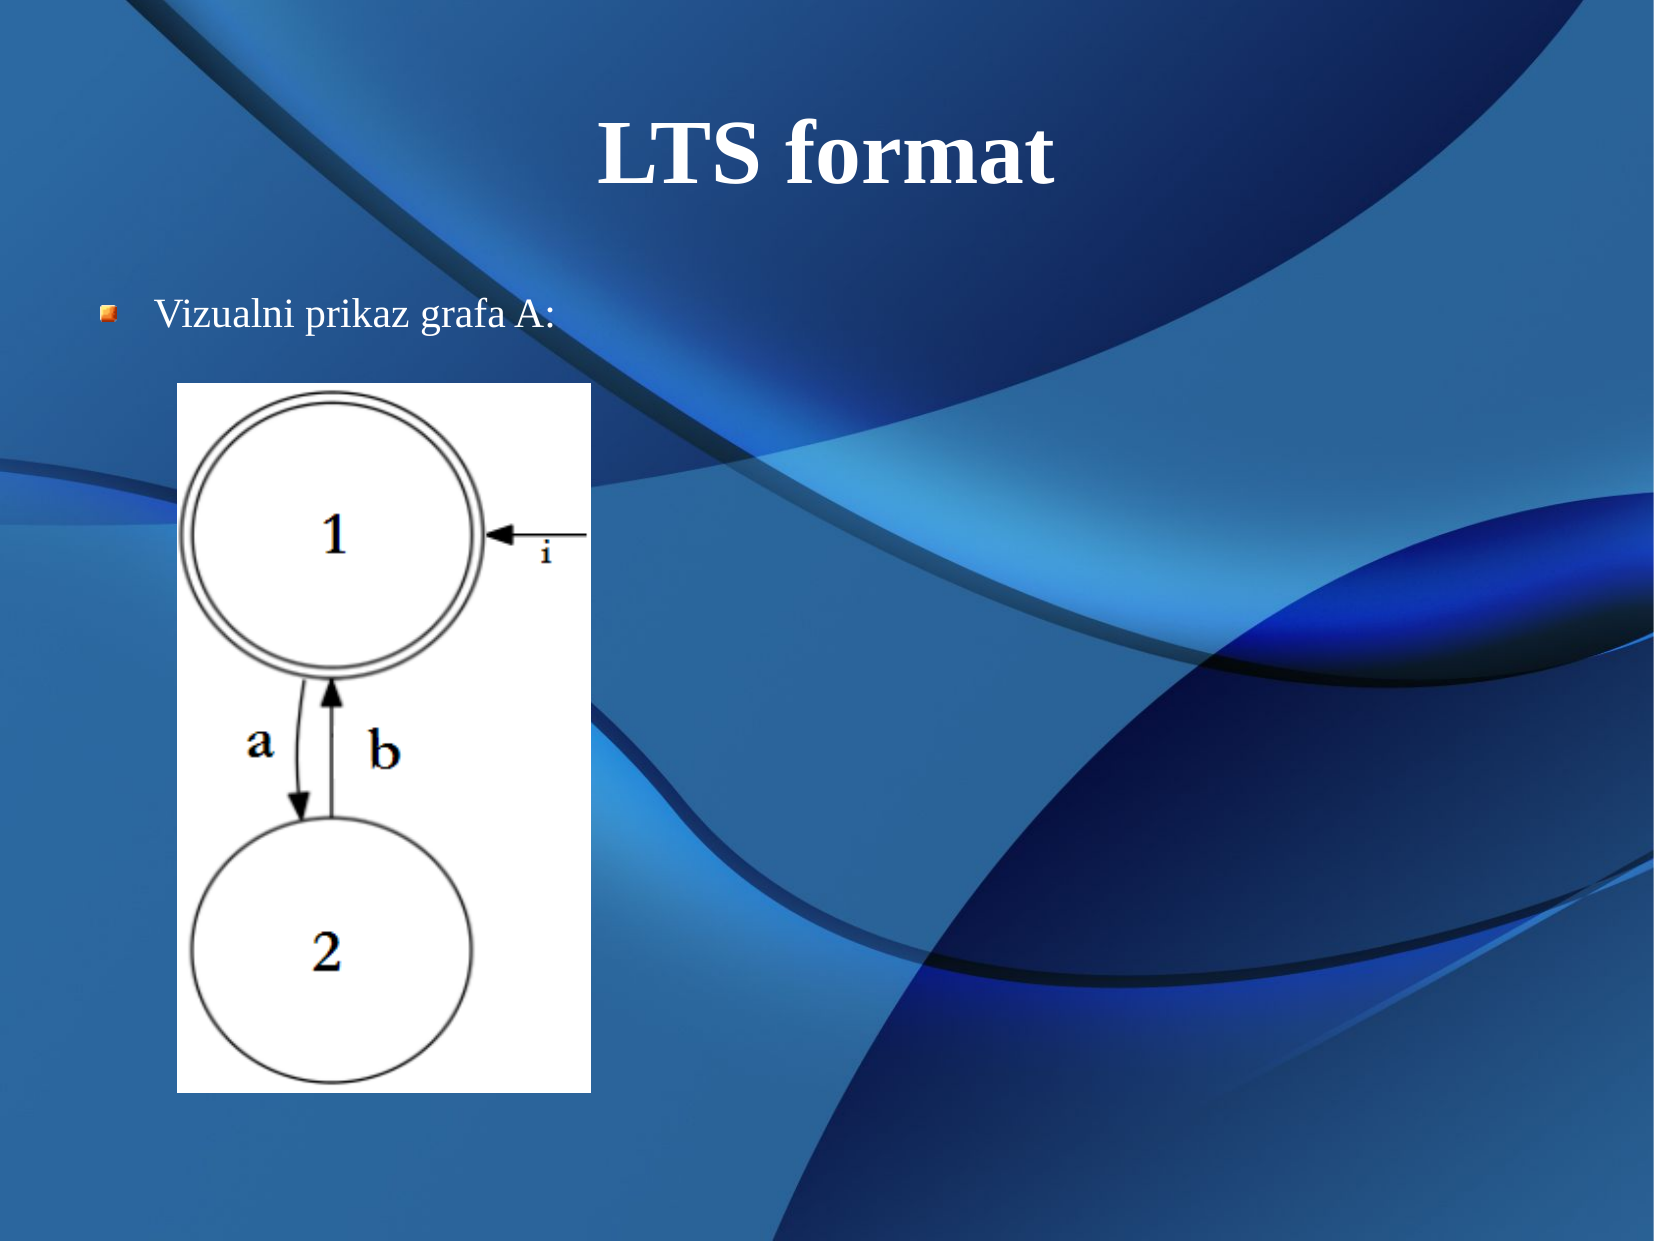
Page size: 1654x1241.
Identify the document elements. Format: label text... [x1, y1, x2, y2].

title LTS format [82, 49, 1571, 257]
list Vizualni prikaz grafa A: [82, 290, 809, 1094]
picture [0, 0, 1654, 1241]
